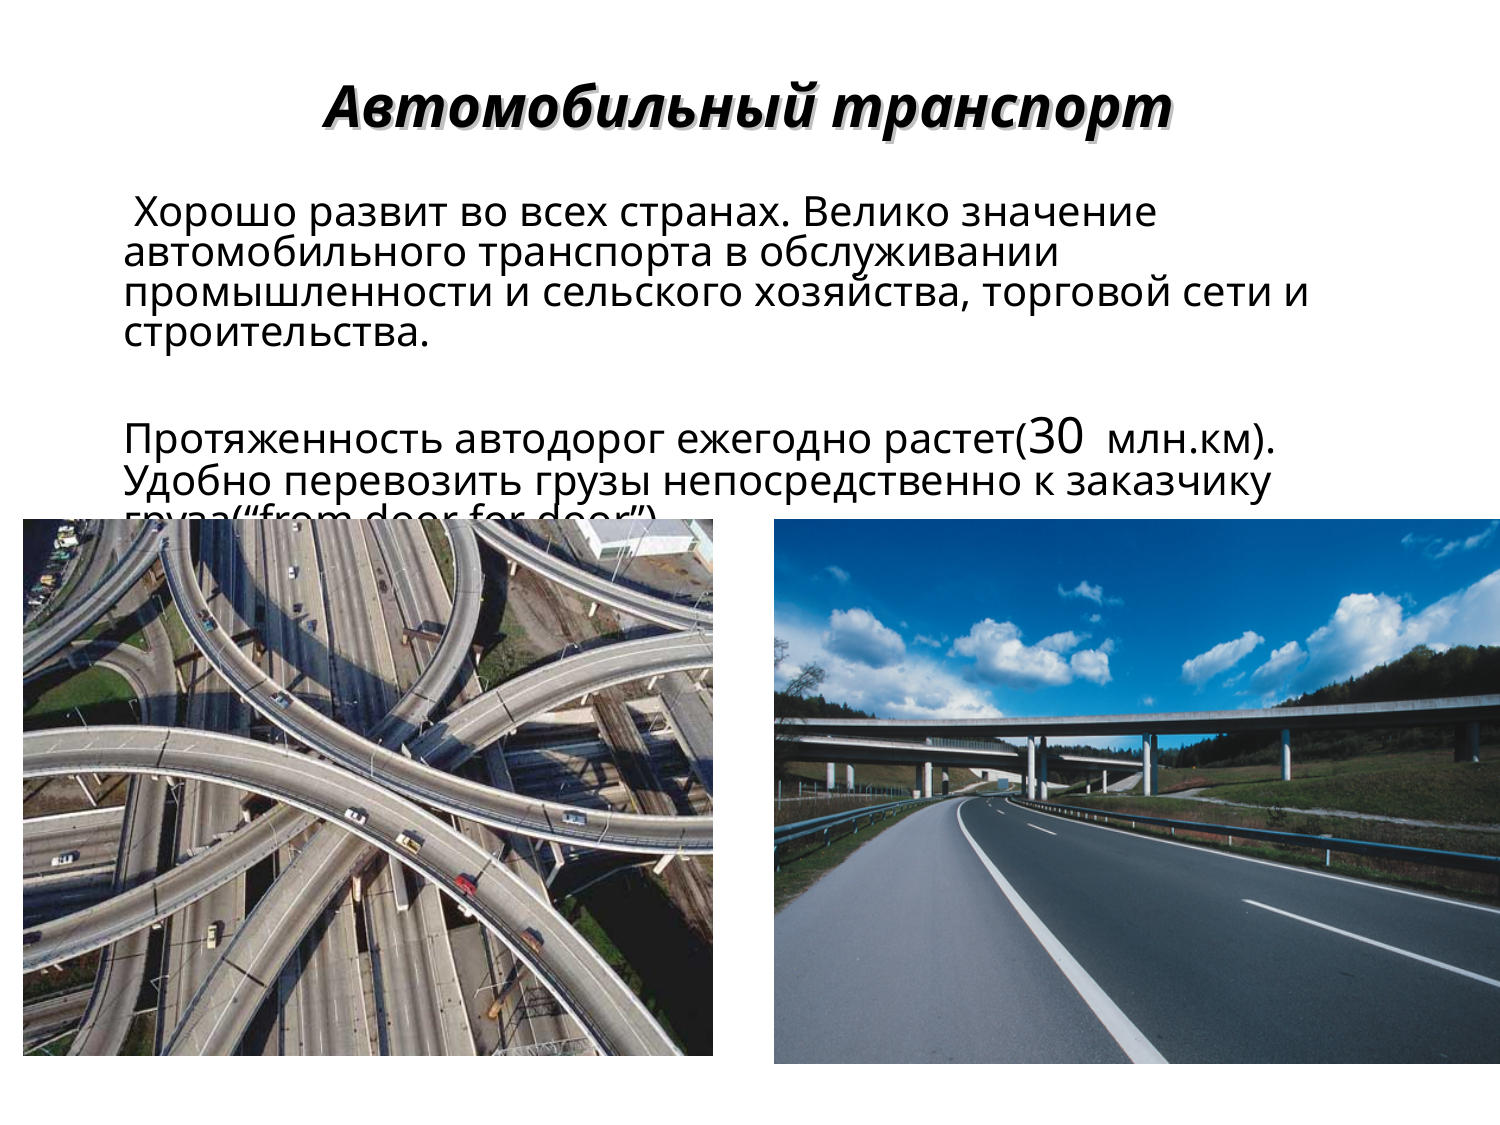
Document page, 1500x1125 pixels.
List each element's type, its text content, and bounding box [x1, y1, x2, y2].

list Хорошо развит во всех странах. Велико значение автомобильного транспорта в обслуживании промышленности и сельского хозяйства, торговой сети и строительства. Протяженность автодорог ежегодно растет(30 млн.км). Удобно перевозить грузы непосредственно к заказчику груза(“from door for door”). [37, 187, 1388, 651]
title Автомобильный транспорт [75, 45, 1426, 163]
picture [774, 519, 1500, 1065]
picture [23, 519, 713, 1056]
